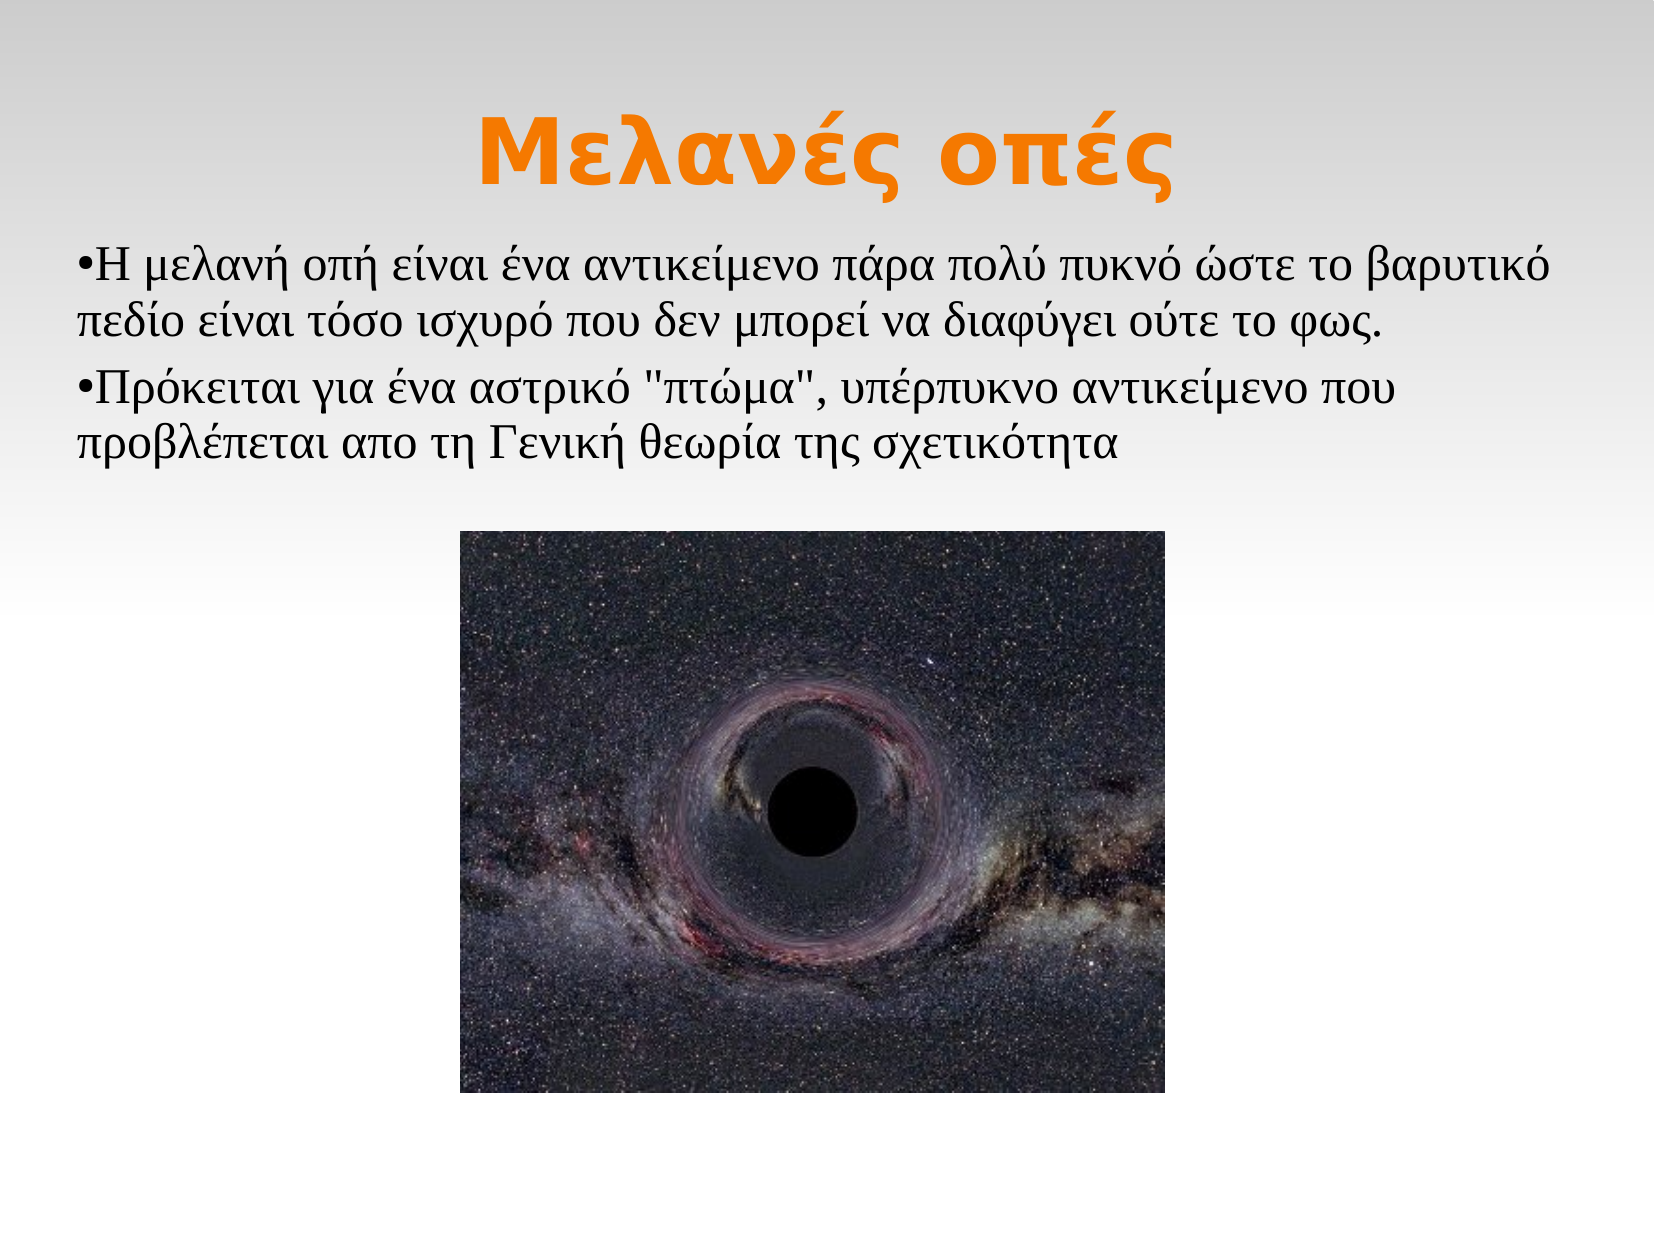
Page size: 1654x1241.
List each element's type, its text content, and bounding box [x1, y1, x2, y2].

picture [460, 531, 1165, 1093]
list Η μελανή οπή είναι ένα αντικείμενο πάρα πολύ πυκνό ώστε το βαρυτικό πεδίο είναι τόσο ισχυρό που δεν μπορεί να διαφύγει ούτε το φως. Πρόκειται για ένα αστρικό "πτώμα", υπέρπυκνο αντικείμενο που προβλέπεται απο τη Γενική θεωρία της σχετικότητα [76, 236, 1565, 1055]
title Μελανές οπές [82, 56, 1571, 250]
